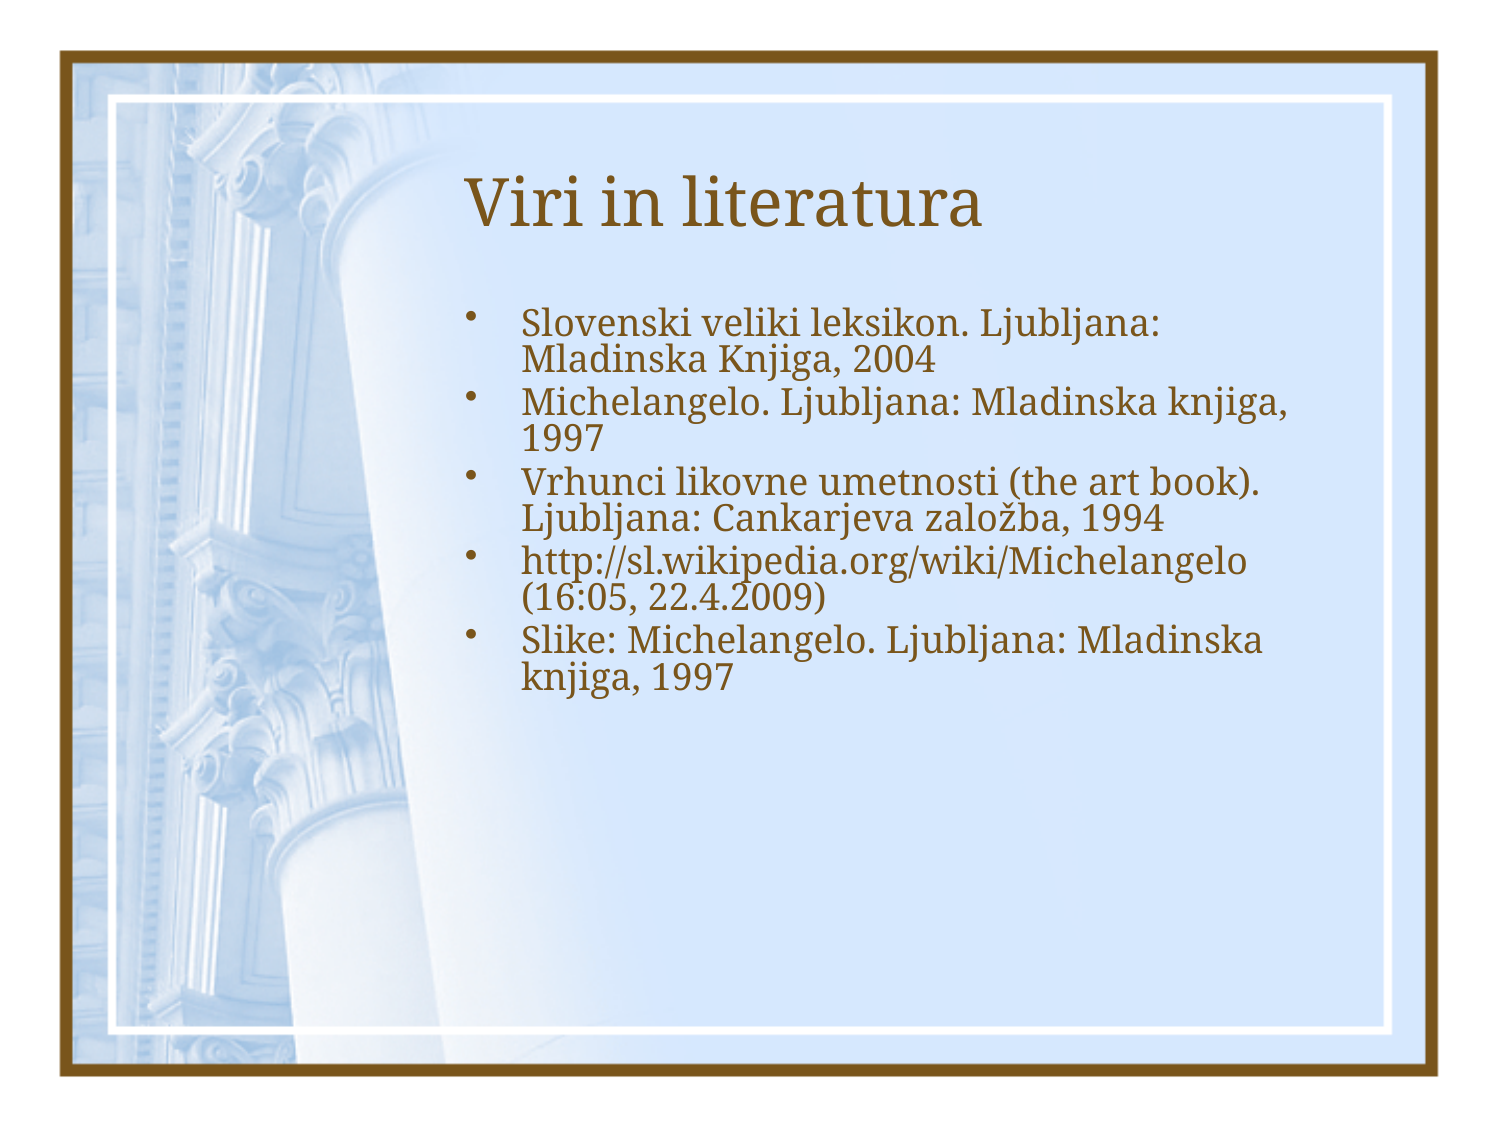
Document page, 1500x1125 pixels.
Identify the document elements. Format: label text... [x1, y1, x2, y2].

list Slovenski veliki leksikon. Ljubljana: Mladinska Knjiga, 2004 Michelangelo. Ljubljana: Mladinska knjiga, 1997 Vrhunci likovne umetnosti (the art book). Ljubljana: Cankarjeva založba, 1994 http://sl.wikipedia.org/wiki/Michelangelo (16:05, 22.4.2009) Slike: Michelangelo. Ljubljana: Mladinska knjiga, 1997 [449, 299, 1350, 1012]
picture [0, 0, 1500, 1125]
title Viri in literatura [449, 125, 1350, 275]
